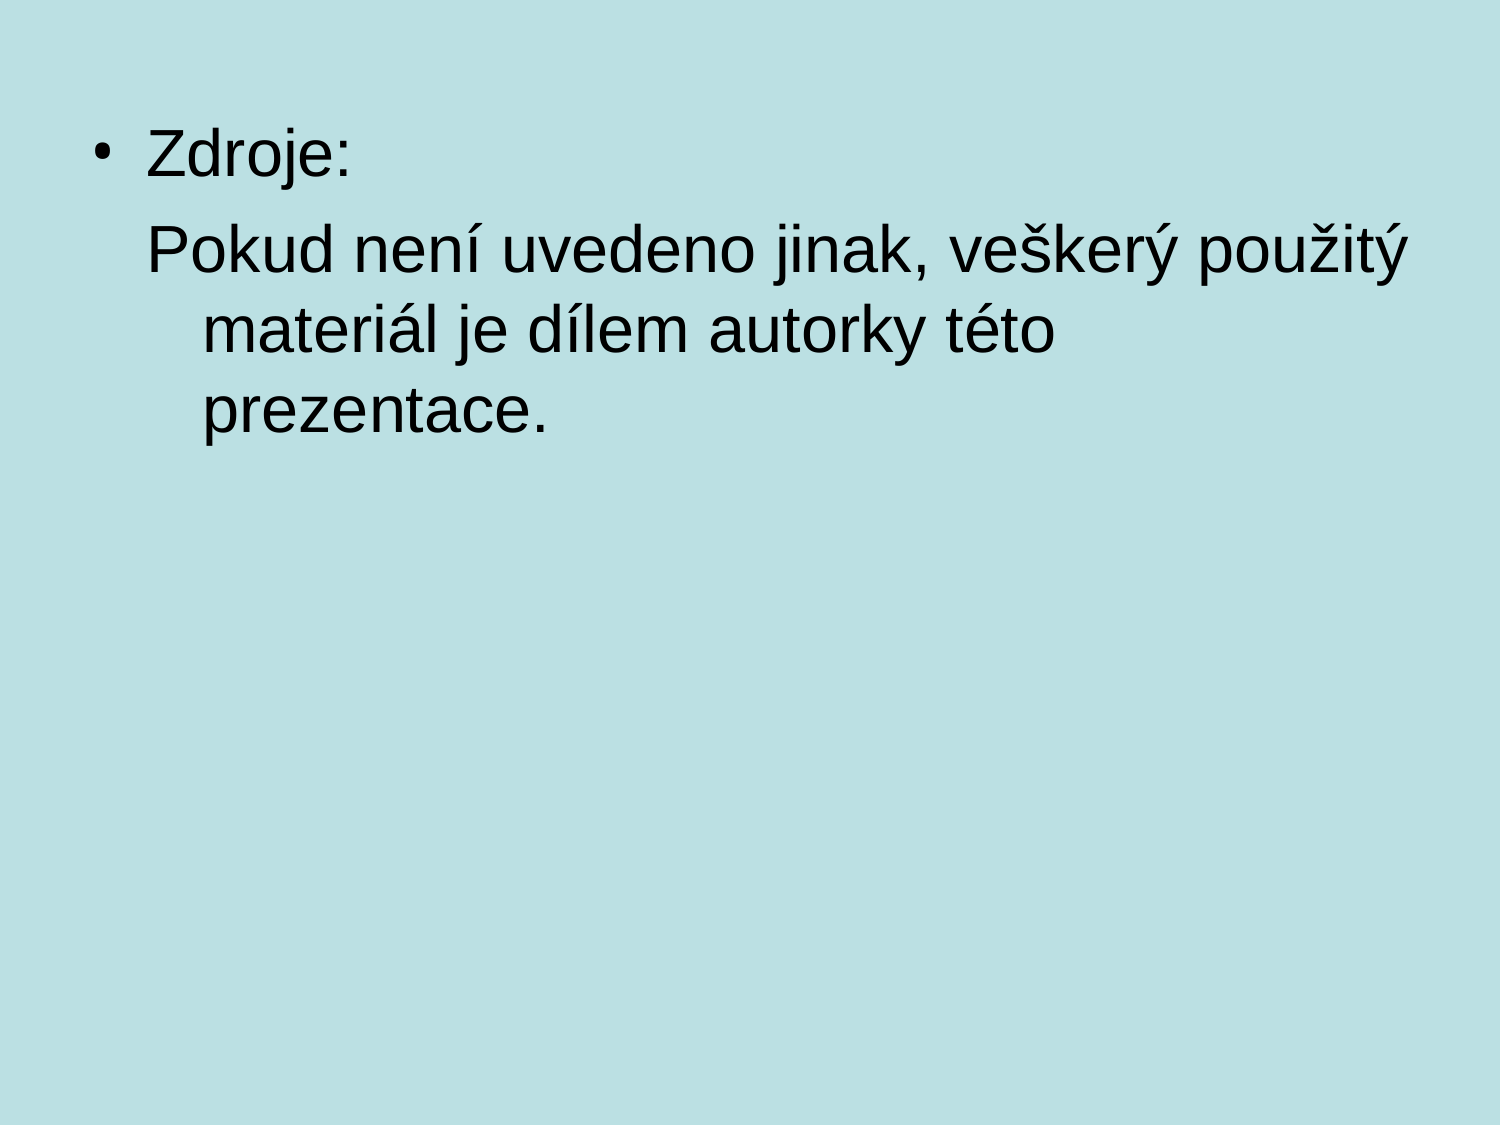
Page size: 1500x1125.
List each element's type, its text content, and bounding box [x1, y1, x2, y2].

list Zdroje: Pokud není uvedeno jinak, veškerý použitý materiál je dílem autorky této prezentace. [75, 101, 1426, 1005]
